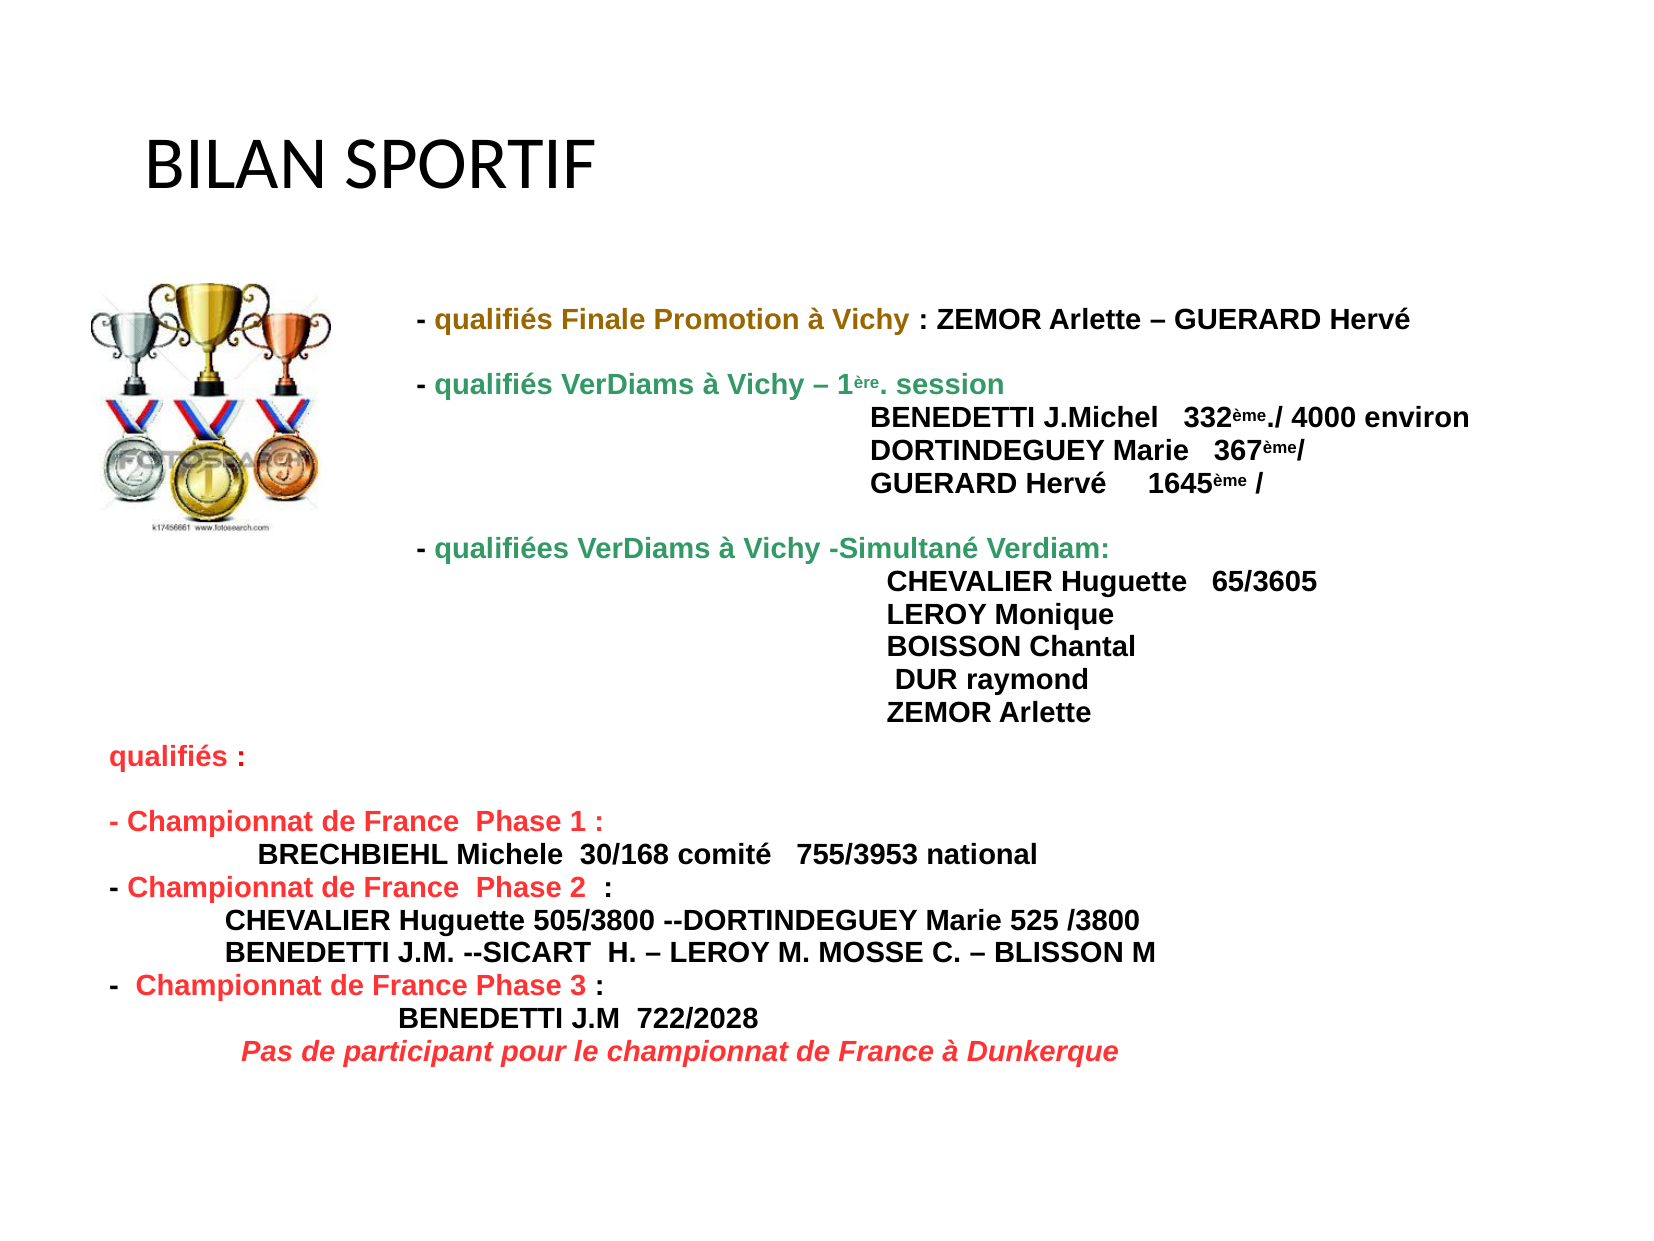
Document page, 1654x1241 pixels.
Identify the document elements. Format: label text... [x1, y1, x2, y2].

text_box qualifiés : - Championnat de France Phase 1 : BRECHBIEHL Michele 30/168 comité 755/3953 national - Championnat de France Phase 2 : CHEVALIER Huguette 505/3800 --DORTINDEGUEY Marie 525 /3800 BENEDETTI J.M. --SICART H. – LEROY M. MOSSE C. – BLISSON M - Championnat de France Phase 3 : BENEDETTI J.M 722/2028 Pas de participant pour le championnat de France à Dunkerque [94, 732, 1571, 1075]
picture [91, 283, 331, 533]
text_box BILAN SPORTIF [129, 124, 774, 316]
text_box - qualifiés Finale Promotion à Vichy : ZEMOR Arlette – GUERARD Hervé - qualifiés VerDiams à Vichy – 1ère. session BENEDETTI J.Michel 332ème./ 4000 environ DORTINDEGUEY Marie 367ème/ GUERARD Hervé 1645ème / - qualifiées VerDiams à Vichy -Simultané Verdiam: CHEVALIER Huguette 65/3605 LEROY Monique BOISSON Chantal DUR raymond ZEMOR Arlette [401, 295, 1571, 732]
